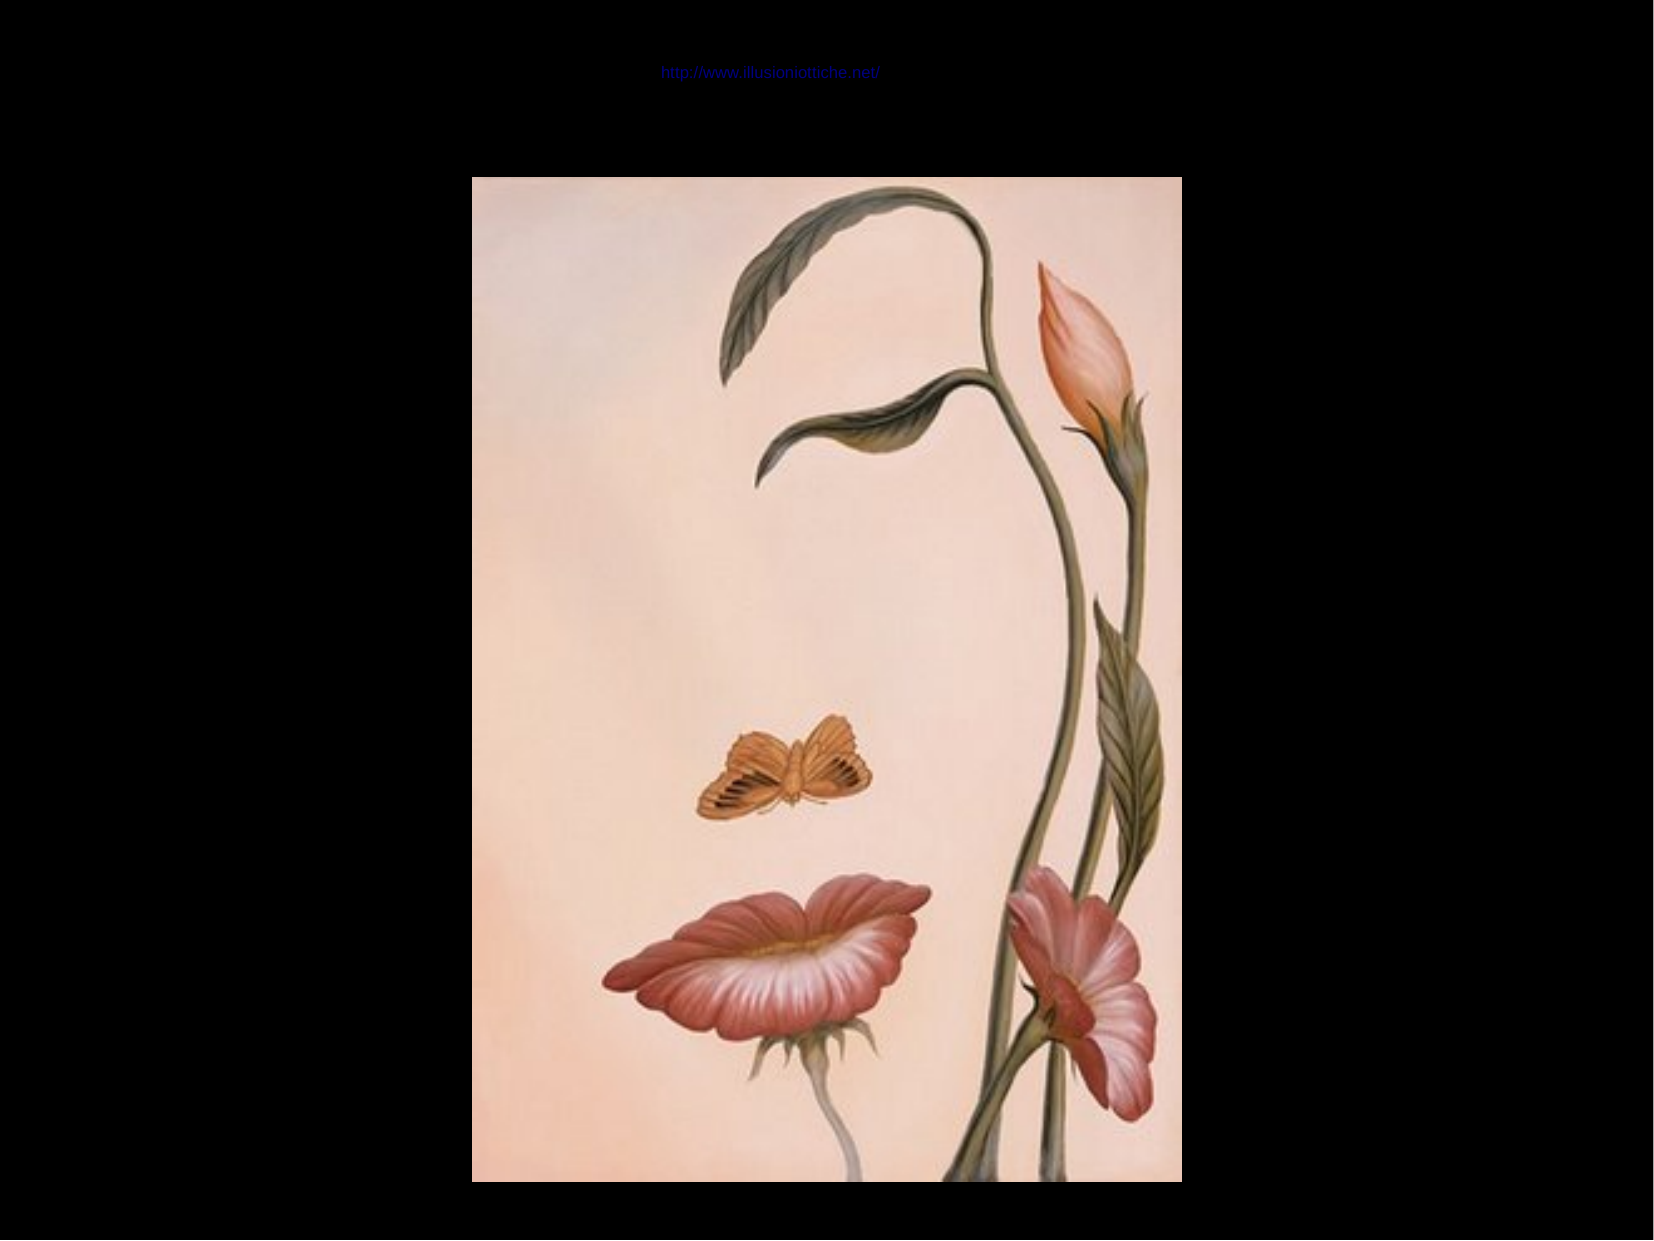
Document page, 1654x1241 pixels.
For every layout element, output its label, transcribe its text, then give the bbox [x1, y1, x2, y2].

picture [472, 177, 1182, 1182]
title http://www.illusioniottiche.net/ [472, 56, 1069, 89]
